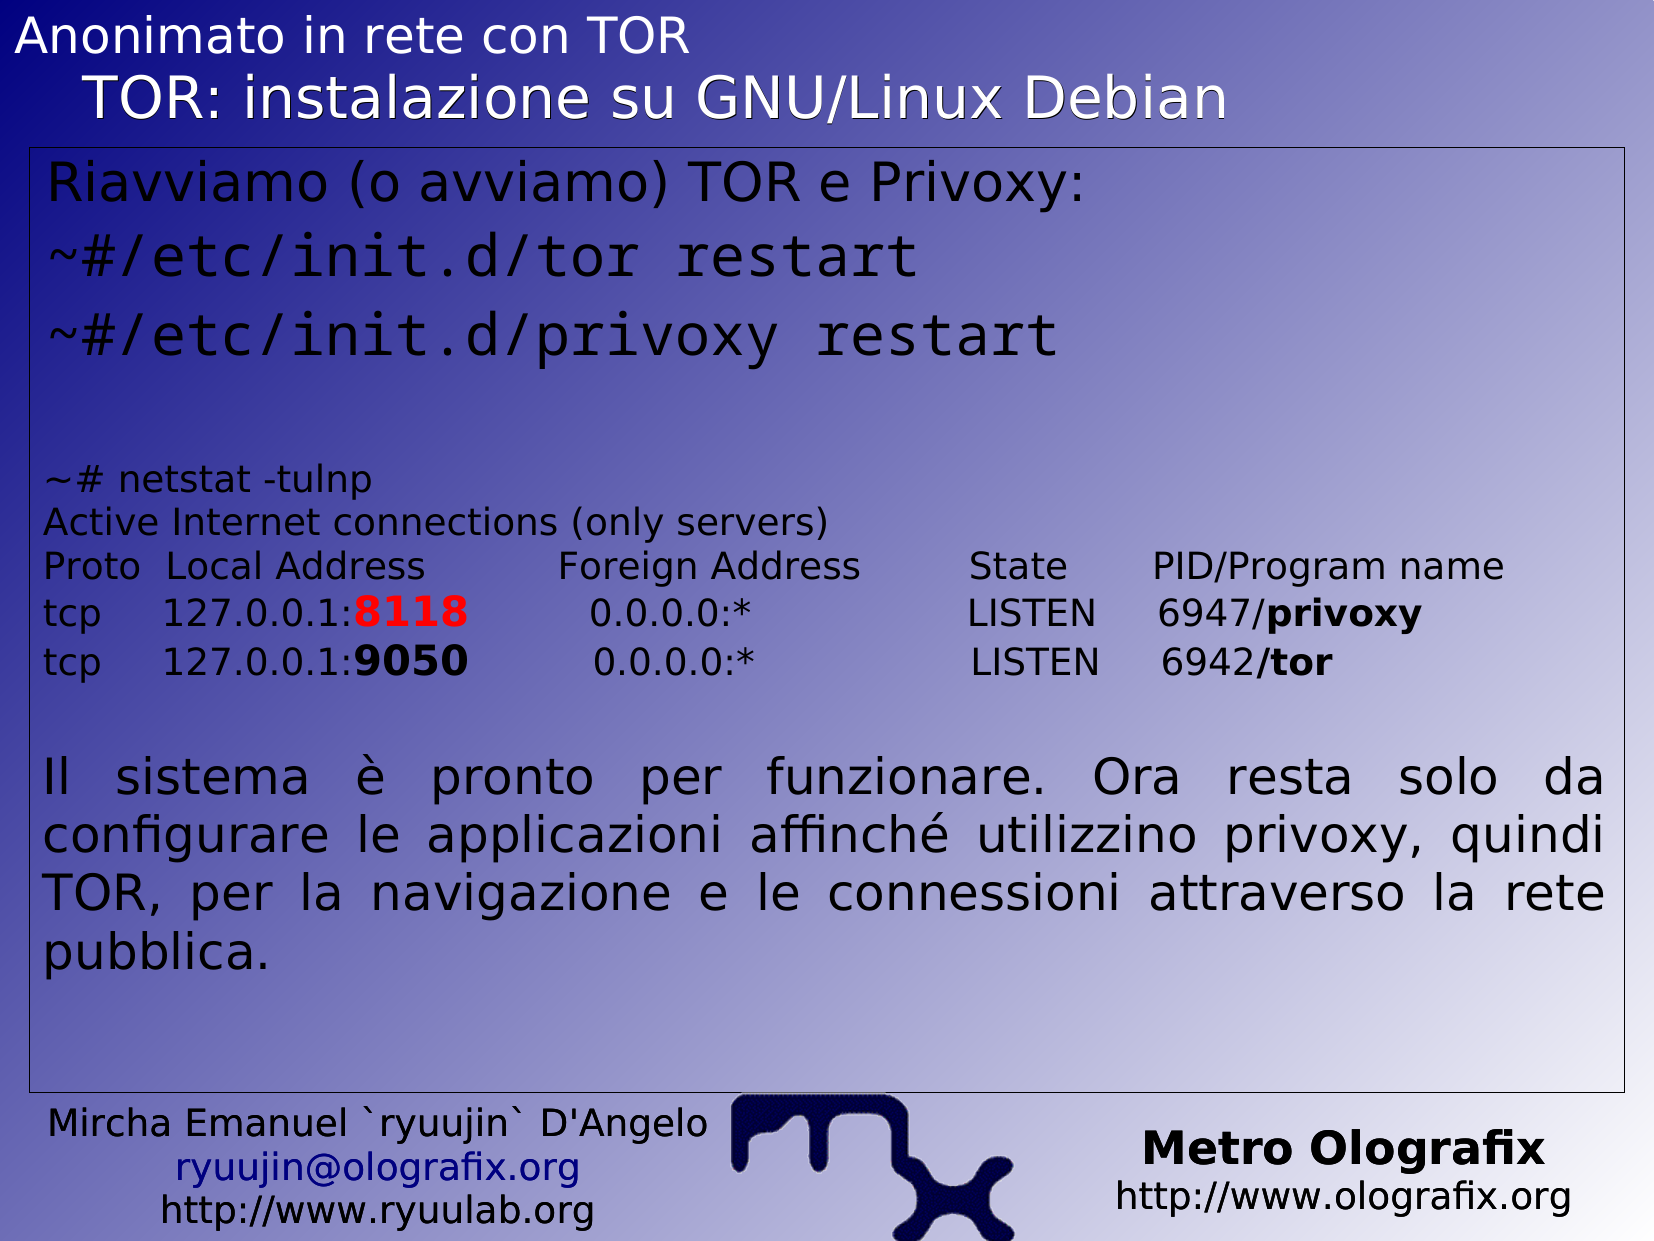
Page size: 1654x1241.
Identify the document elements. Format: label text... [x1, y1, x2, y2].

text_box Anonimato in rete con TOR [0, 0, 1595, 74]
text_box Metro Olografix http://www.olografix.org [1034, 1114, 1654, 1227]
title TOR: instalazione su GNU/Linux Debian [82, 49, 1571, 143]
text_box Mircha Emanuel `ryuujin` D'Angelo ryuujin@olografix.org http://www.ryuulab.org [0, 1094, 757, 1241]
text_box Riavviamo (o avviamo) TOR e Privoxy: ~#/etc/init.d/tor restart ~#/etc/init.d/privoxy restart [31, 143, 1622, 357]
picture [720, 1068, 1033, 1241]
text_box Il sistema è pronto per funzionare. Ora resta solo da configurare le applicazioni affinché utilizzino privoxy, quindi TOR, per la navigazione e le connessioni attraverso la rete pubblica. [28, 740, 1622, 989]
text_box ~# netstat -tulnp Active Internet connections (only servers) Proto Local Address Foreign Address State PID/Program name tcp 127.0.0.1:8118 0.0.0.0:* LISTEN 6947/privoxy tcp 127.0.0.1:9050 0.0.0.0:* LISTEN 6942/tor [28, 450, 1629, 736]
text_box [153, 474, 1654, 549]
